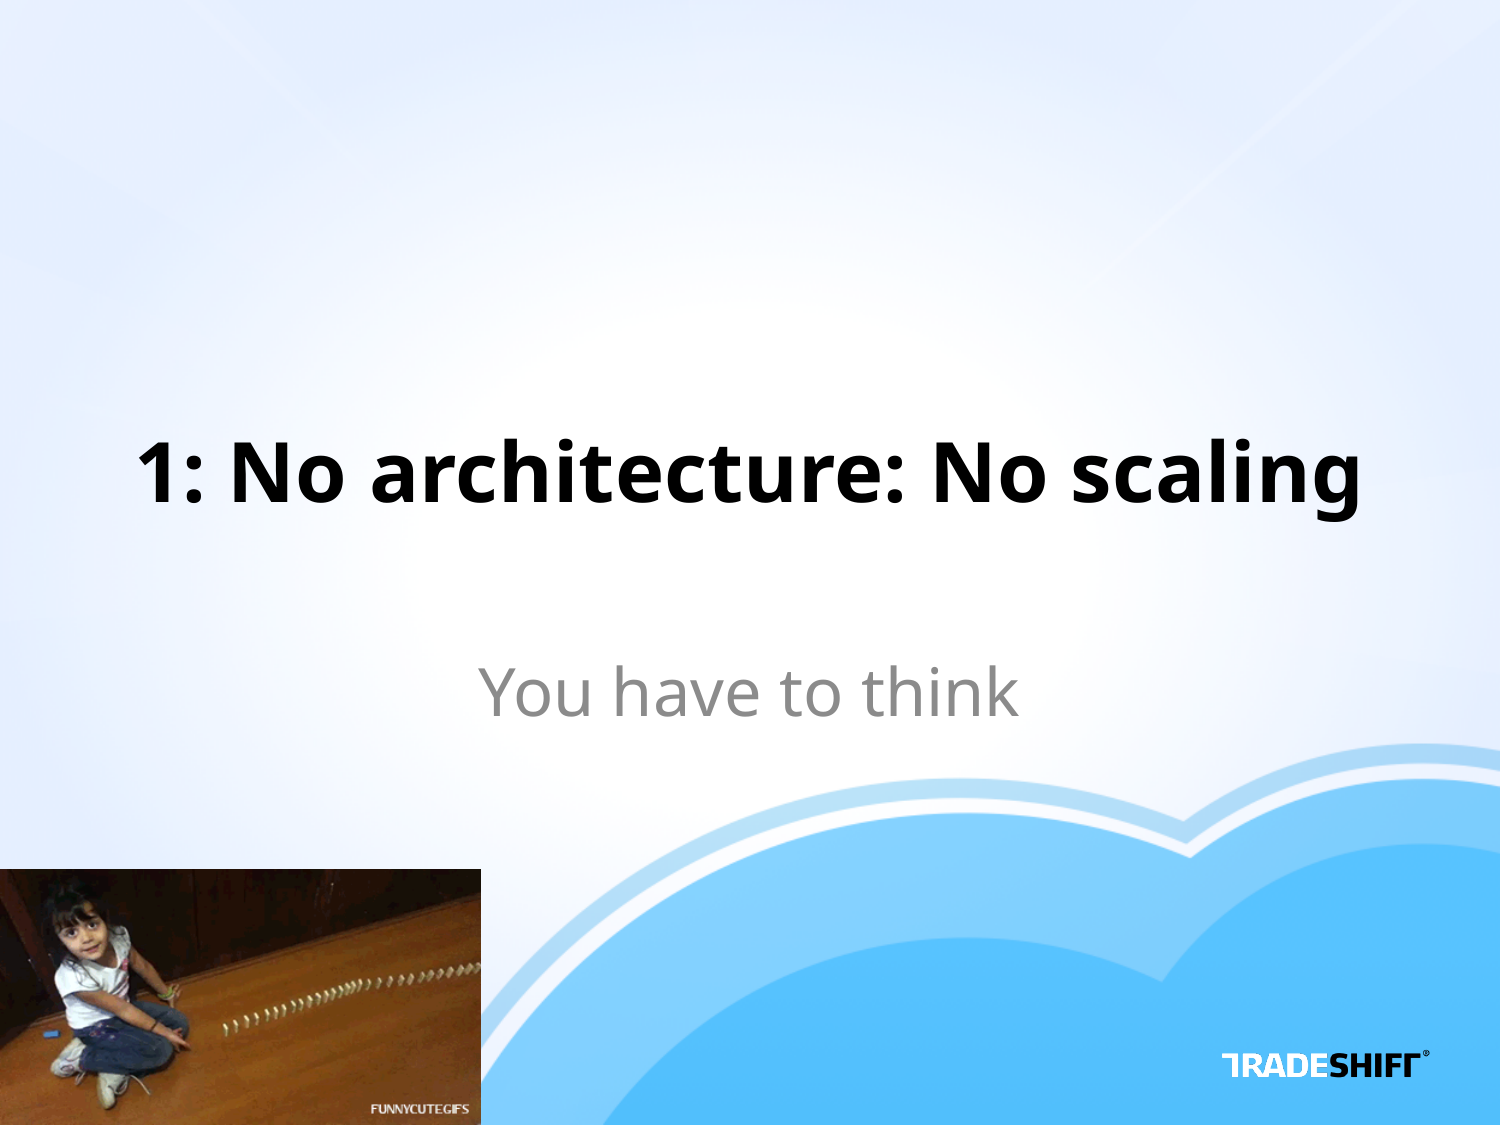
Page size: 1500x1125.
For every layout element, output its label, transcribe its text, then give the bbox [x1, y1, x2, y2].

title 1: No architecture: No scaling [112, 349, 1388, 591]
text_box You have to think [225, 637, 1276, 925]
picture [0, 0, 1500, 1125]
